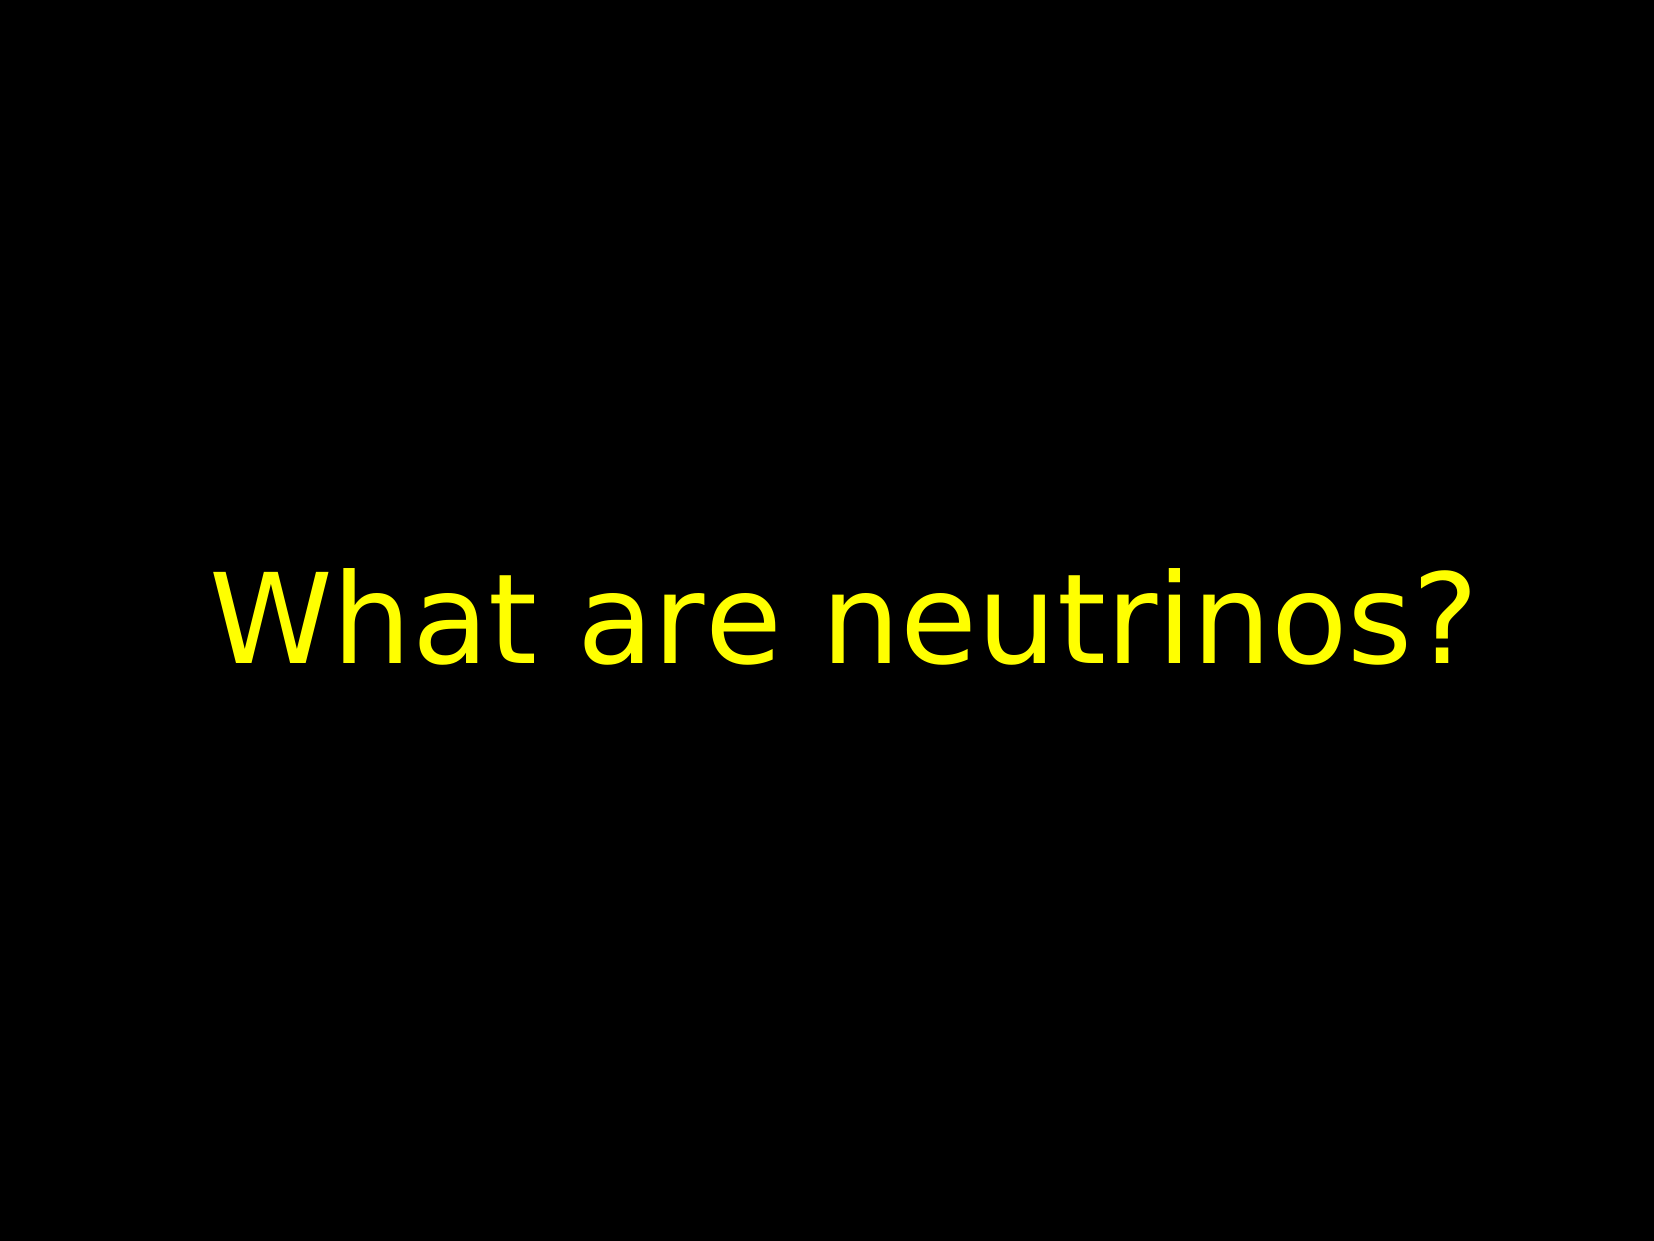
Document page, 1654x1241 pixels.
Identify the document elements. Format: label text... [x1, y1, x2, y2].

subtitle What are neutrinos? [82, 210, 1571, 1030]
